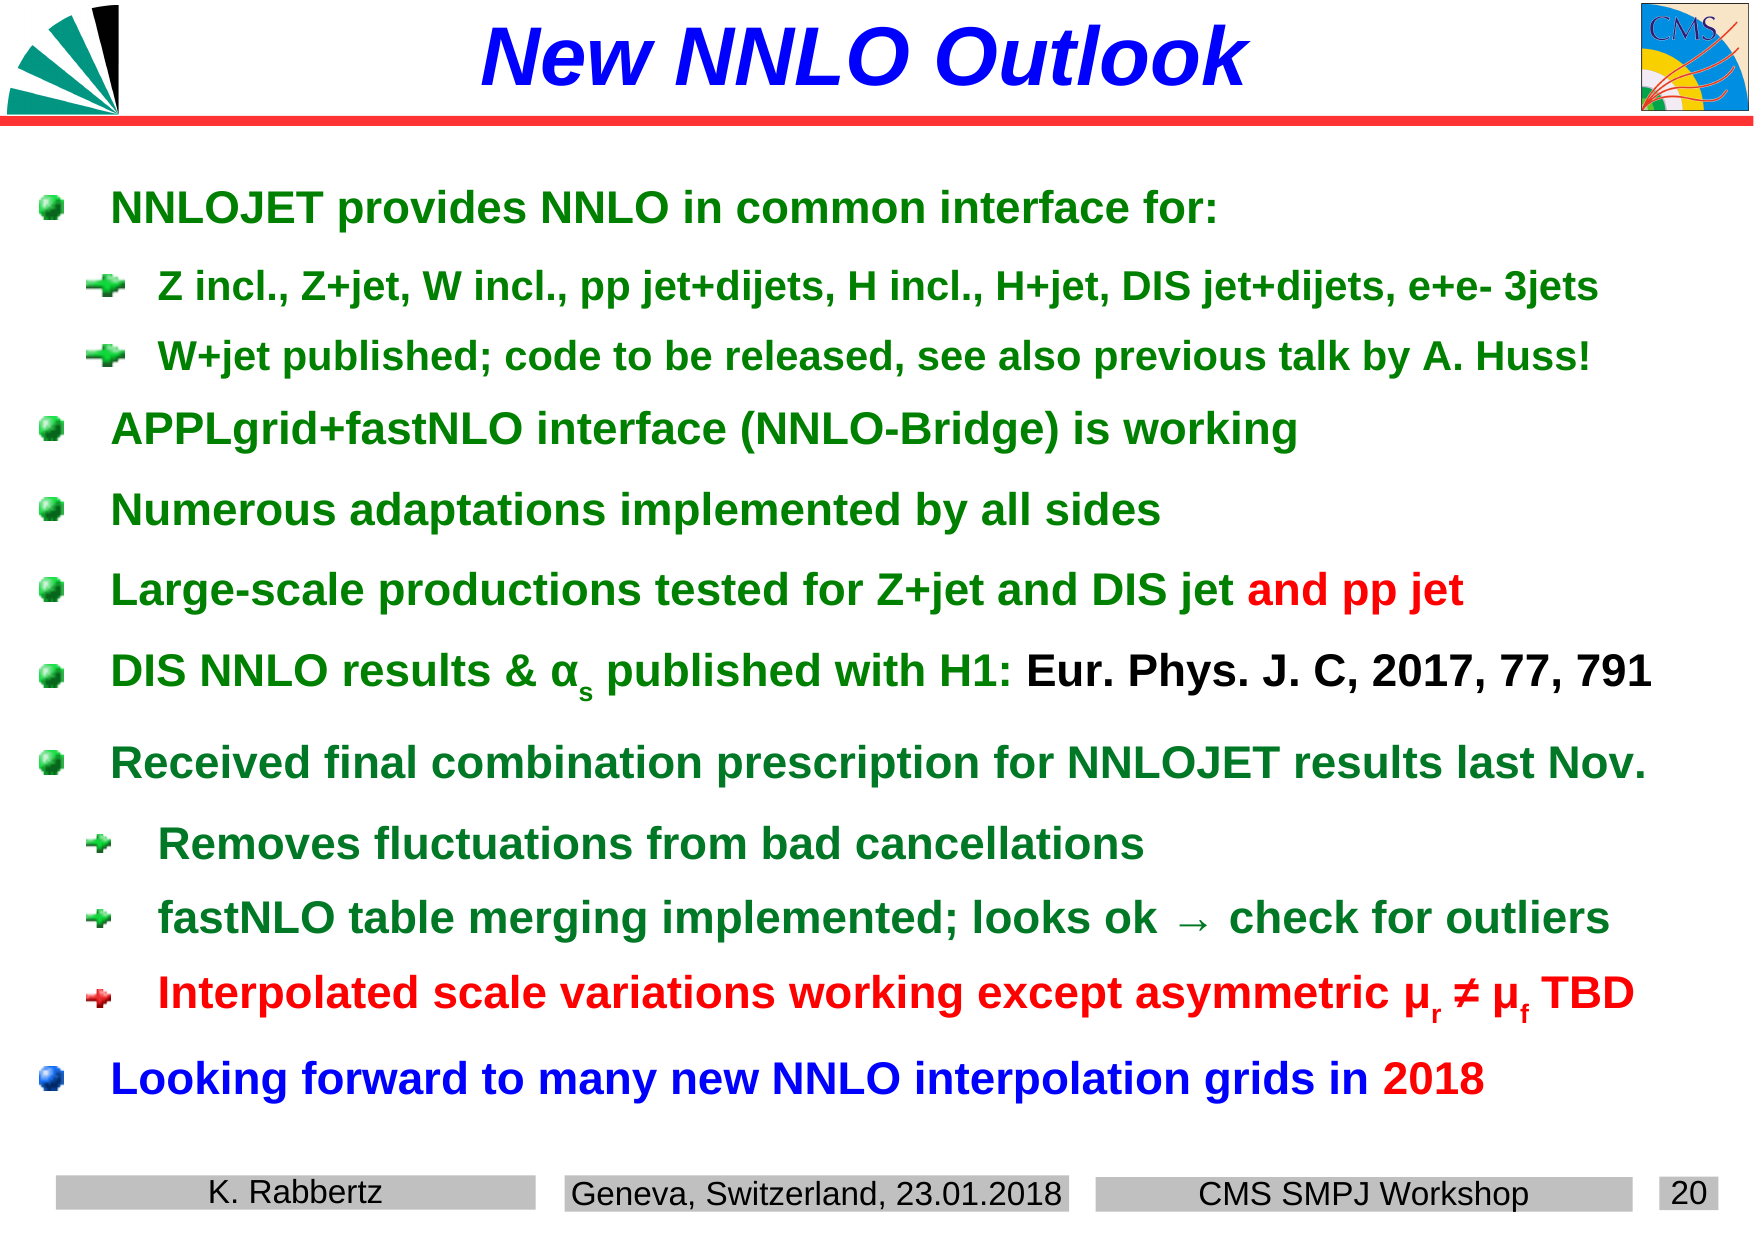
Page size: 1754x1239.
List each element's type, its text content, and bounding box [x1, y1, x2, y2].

list NNLOJET provides NNLO in common interface for: Z incl., Z+jet, W incl., pp jet+dijets, H incl., H+jet, DIS jet+dijets, e+e- 3jets W+jet published; code to be released, see also previous talk by A. Huss! APPLgrid+fastNLO interface (NNLO-Bridge) is working Numerous adaptations implemented by all sides Large-scale productions tested for Z+jet and DIS jet and pp jet DIS NNLO results & αs published with H1: Eur. Phys. J. C, 2017, 77, 791 Received final combination prescription for NNLOJET results last Nov. Removes fluctuations from bad cancellations fastNLO table merging implemented; looks ok → check for outliers Interpolated scale variations working except asymmetric μr ≠ μf TBD Looking forward to many new NNLO interpolation grids in 2018 [27, 181, 1730, 1106]
title New NNLO Outlook [123, 0, 1606, 114]
picture [1641, 3, 1749, 111]
picture [7, 5, 119, 116]
